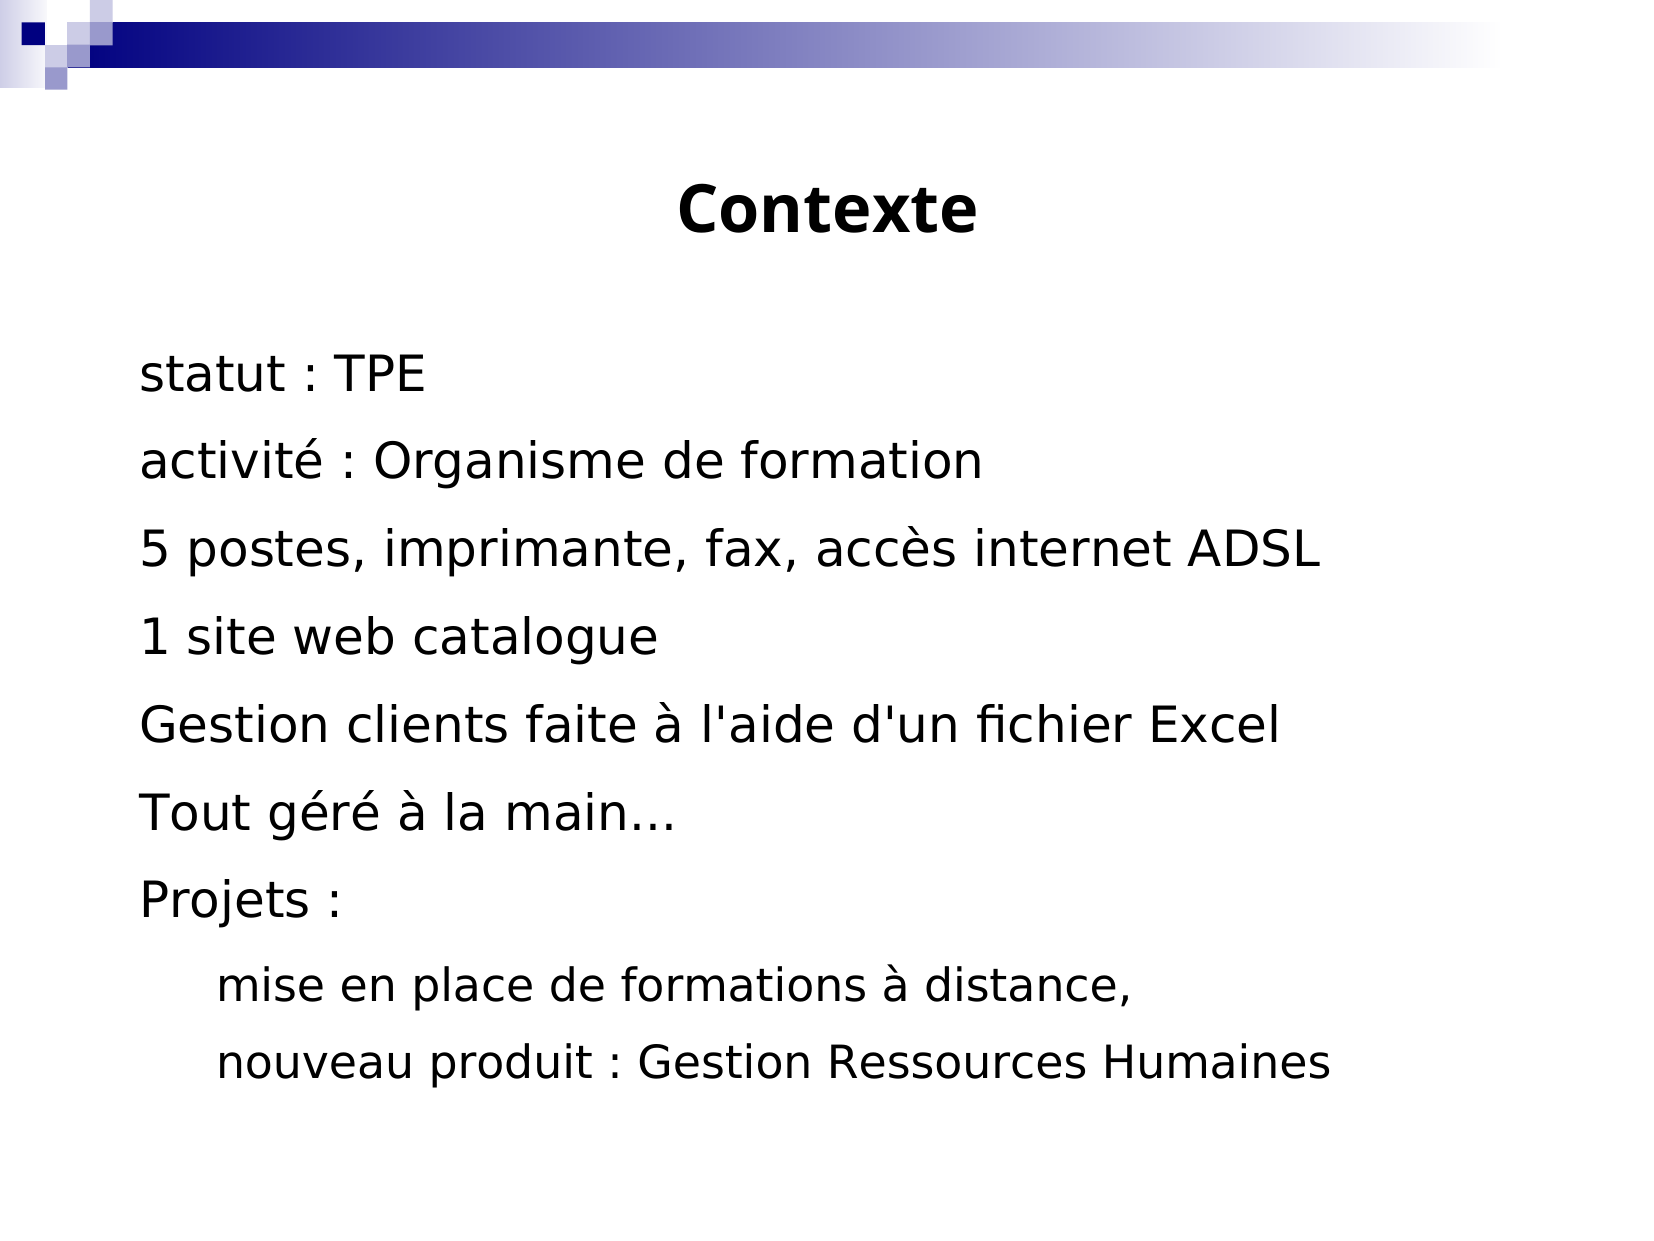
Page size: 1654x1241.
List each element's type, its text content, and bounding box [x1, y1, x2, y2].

list statut : TPE activité : Organisme de formation 5 postes, imprimante, fax, accès internet ADSL 1 site web catalogue Gestion clients faite à l'aide d'un fichier Excel Tout géré à la main... Projets : mise en place de formations à distance, nouveau produit : Gestion Ressources Humaines [121, 344, 1534, 1127]
title Contexte [121, 102, 1534, 311]
